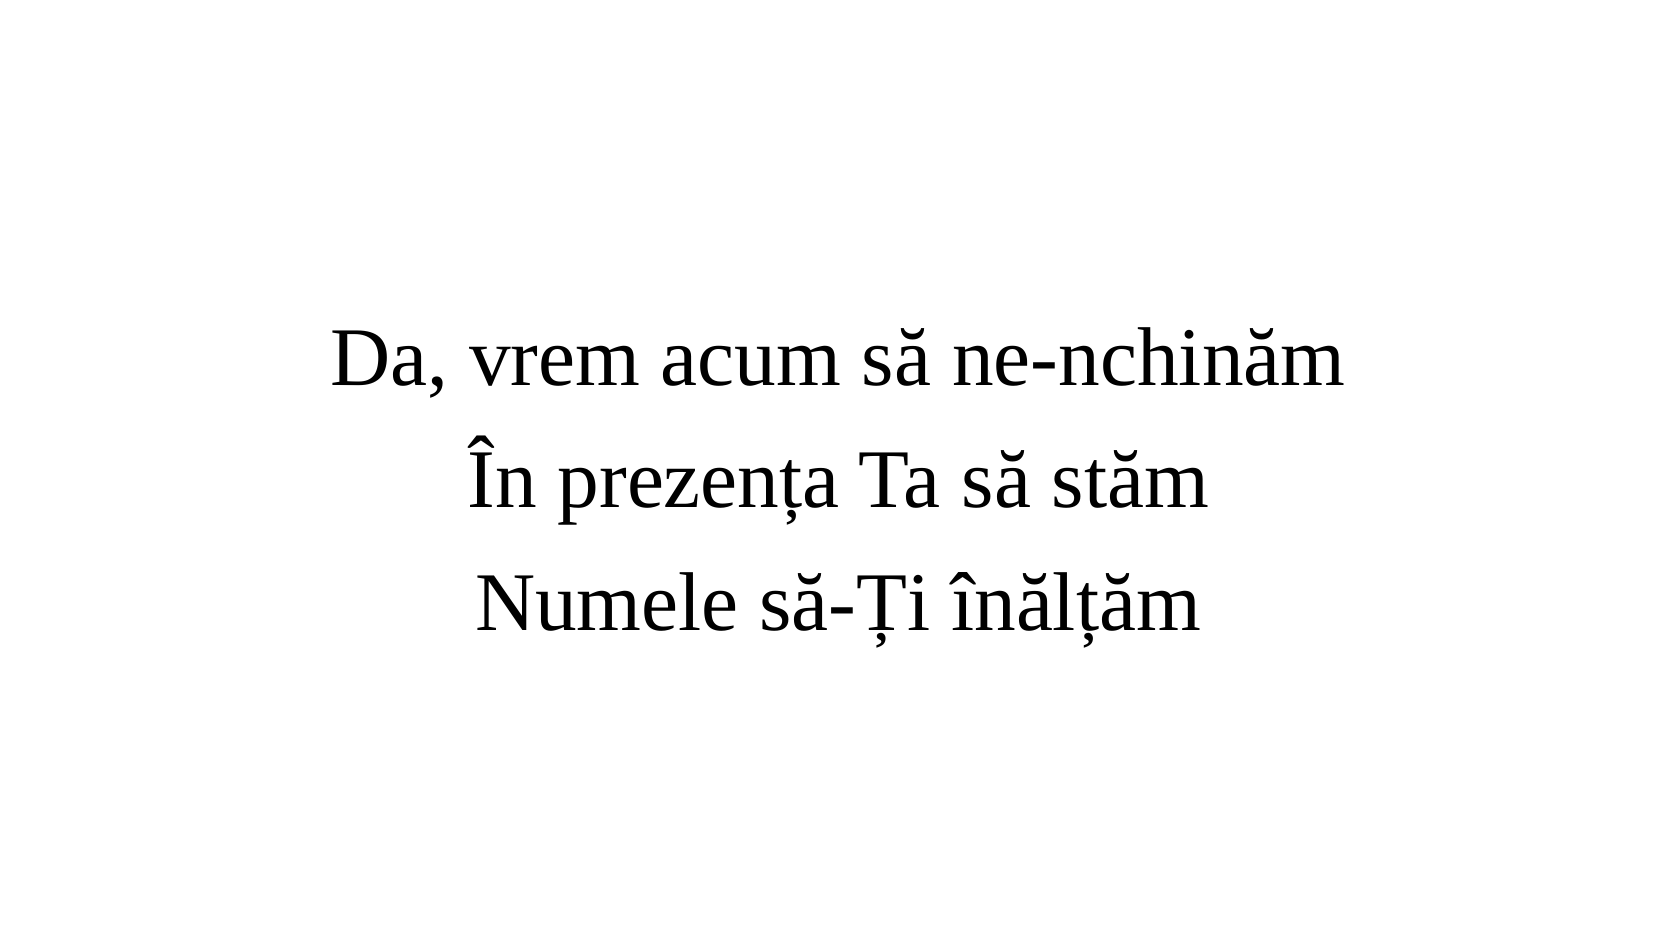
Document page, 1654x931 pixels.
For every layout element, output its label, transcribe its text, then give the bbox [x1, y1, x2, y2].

subtitle Da, vrem acum să ne-nchinăm În prezența Ta să stăm Numele să-Ți înălțăm [177, 300, 1501, 650]
